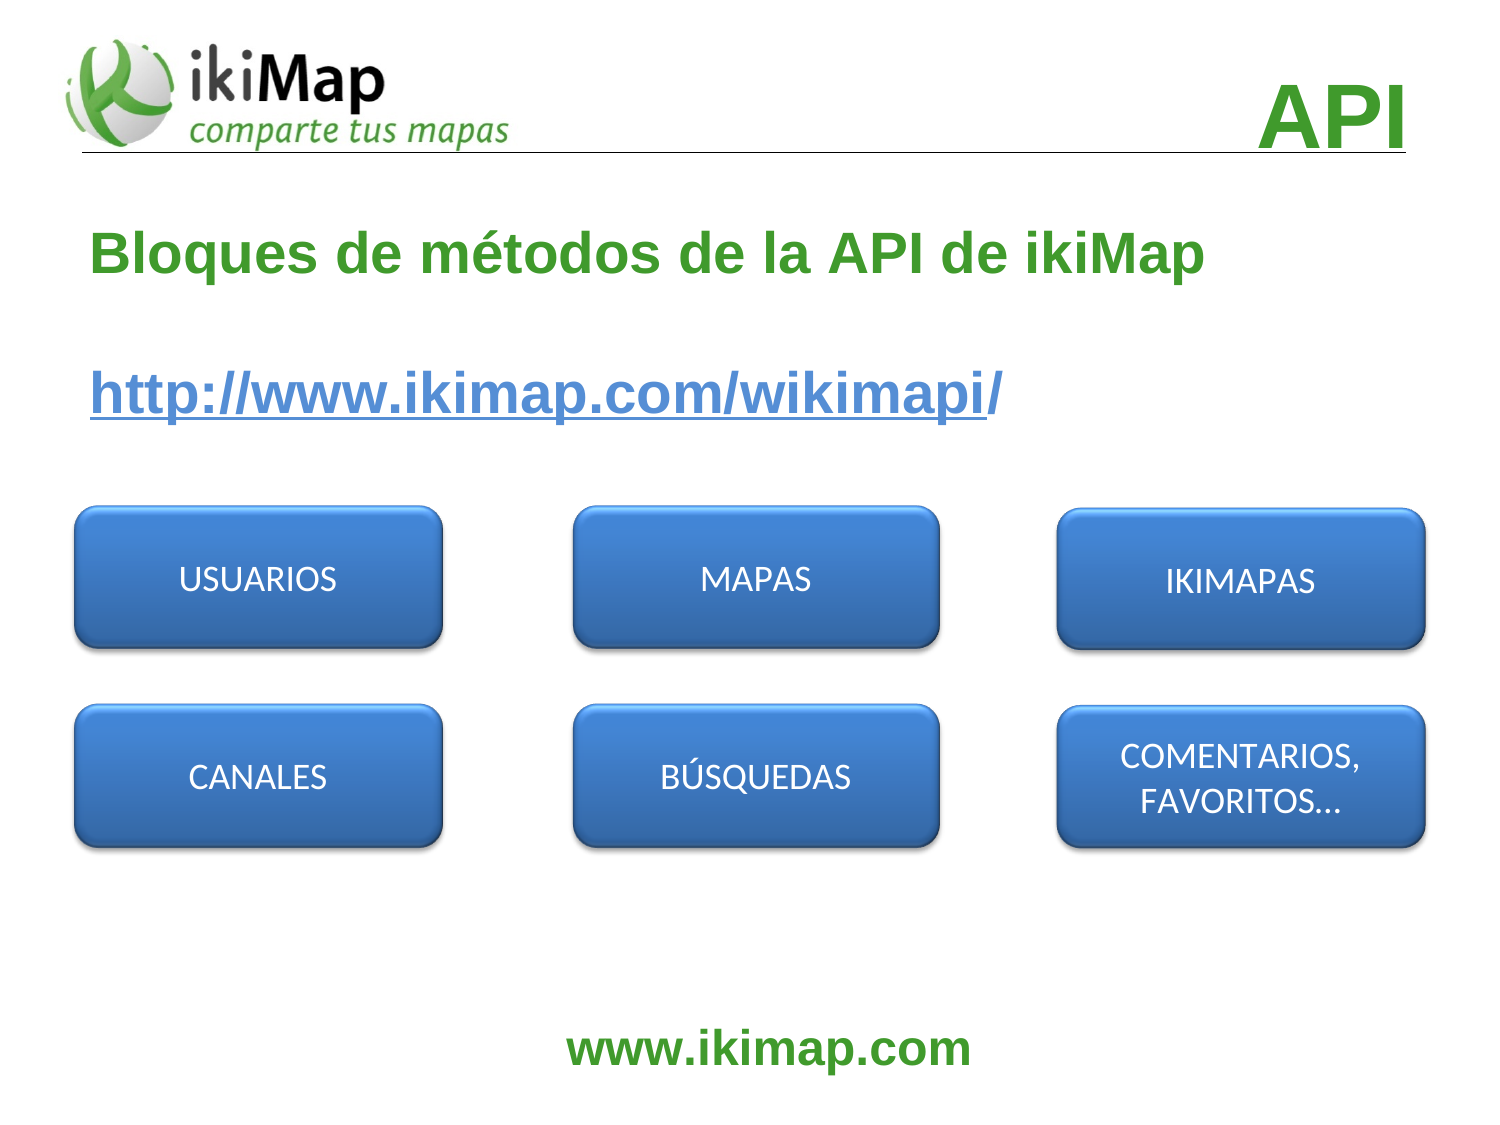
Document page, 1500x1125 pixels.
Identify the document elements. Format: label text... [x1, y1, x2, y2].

text_box Bloques de métodos de la API de ikiMap http://www.ikimap.com/wikimapi/ [75, 207, 1436, 504]
picture [58, 35, 526, 152]
text_box USUARIOS [81, 512, 435, 641]
picture [1048, 502, 1434, 663]
text_box www.ikimap.com [551, 1007, 988, 1084]
text_box IKIMAPAS [1064, 514, 1417, 643]
text_box API [1241, 49, 1425, 175]
text_box BÚSQUEDAS [579, 711, 933, 840]
text_box MAPAS [579, 512, 933, 641]
picture [65, 500, 451, 661]
picture [1048, 700, 1434, 860]
picture [65, 698, 451, 860]
picture [564, 500, 948, 661]
text_box COMENTARIOS, FAVORITOS… [1064, 712, 1417, 841]
picture [564, 698, 948, 860]
text_box CANALES [81, 711, 435, 840]
